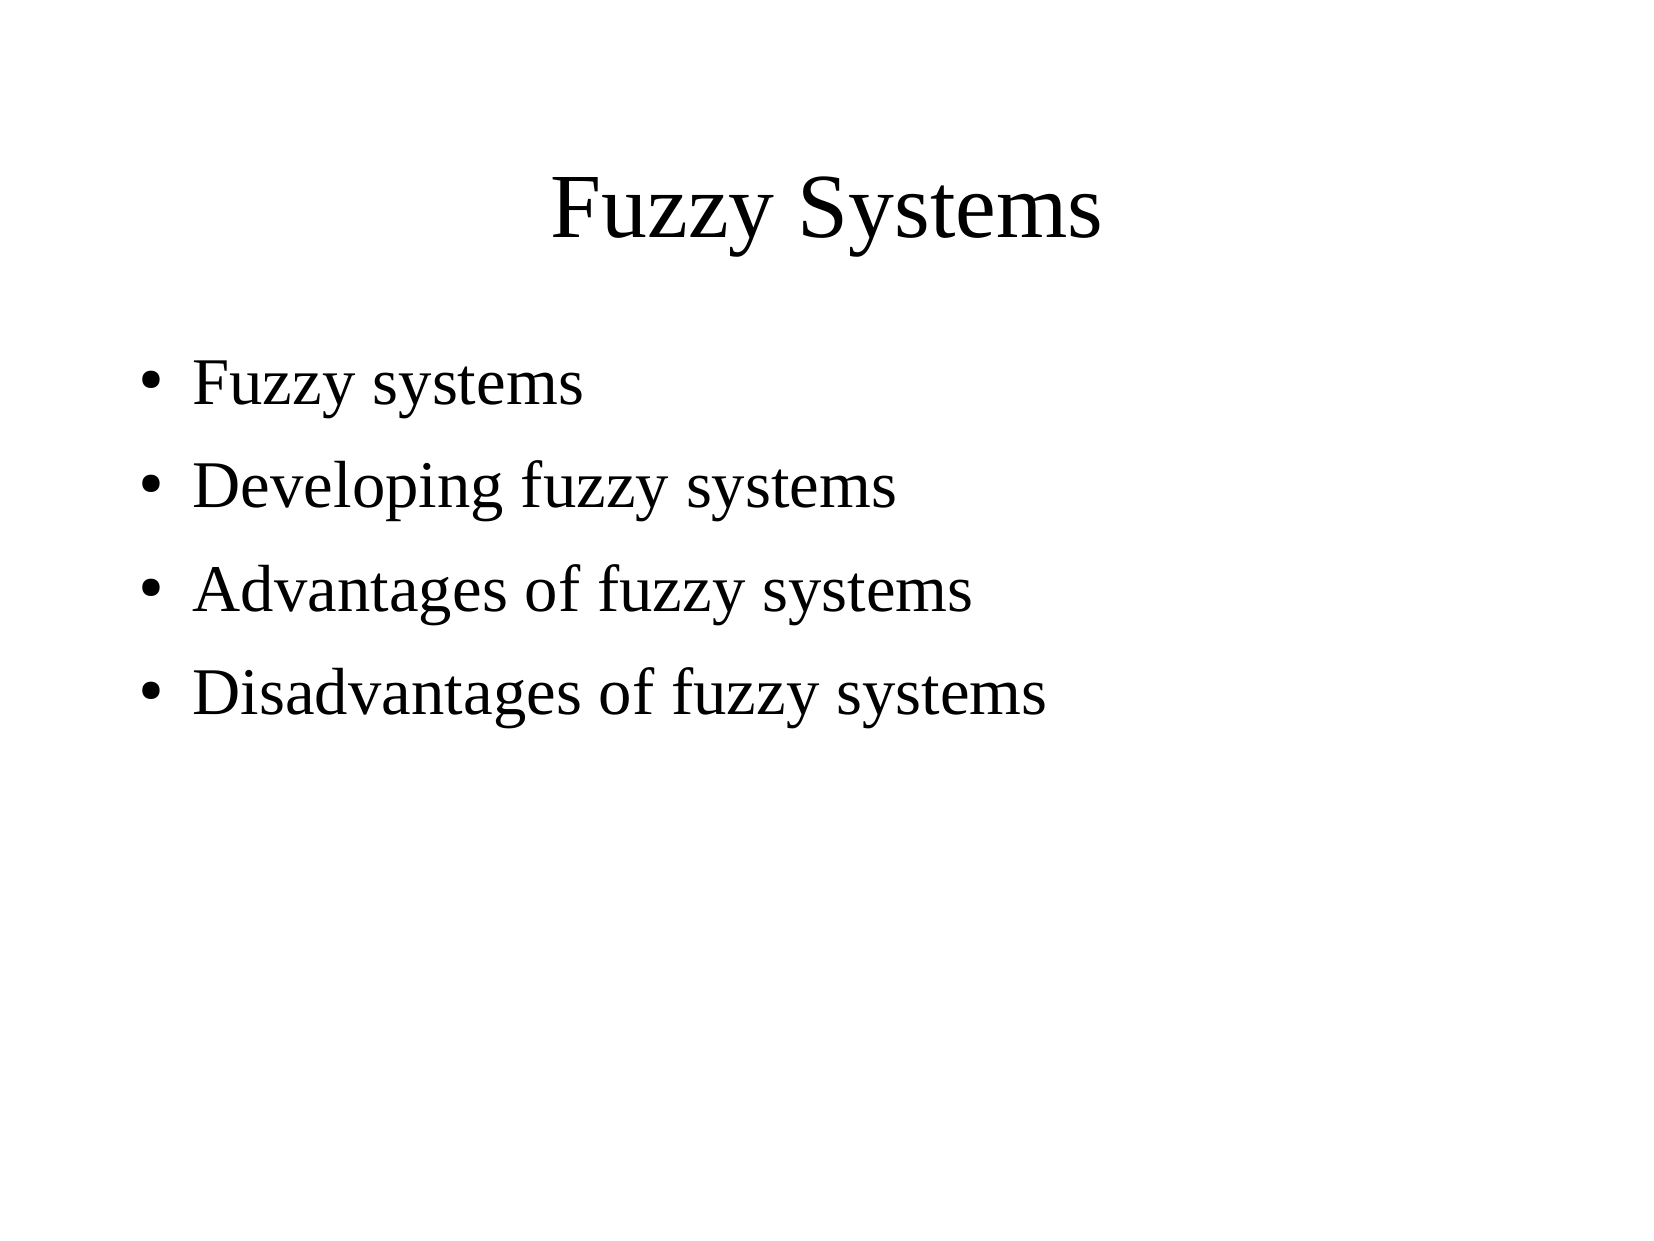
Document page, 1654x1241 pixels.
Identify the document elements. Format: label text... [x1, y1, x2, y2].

list Fuzzy systems Developing fuzzy systems Advantages of fuzzy systems Disadvantages of fuzzy systems [121, 344, 1534, 1127]
title Fuzzy Systems [121, 102, 1534, 311]
